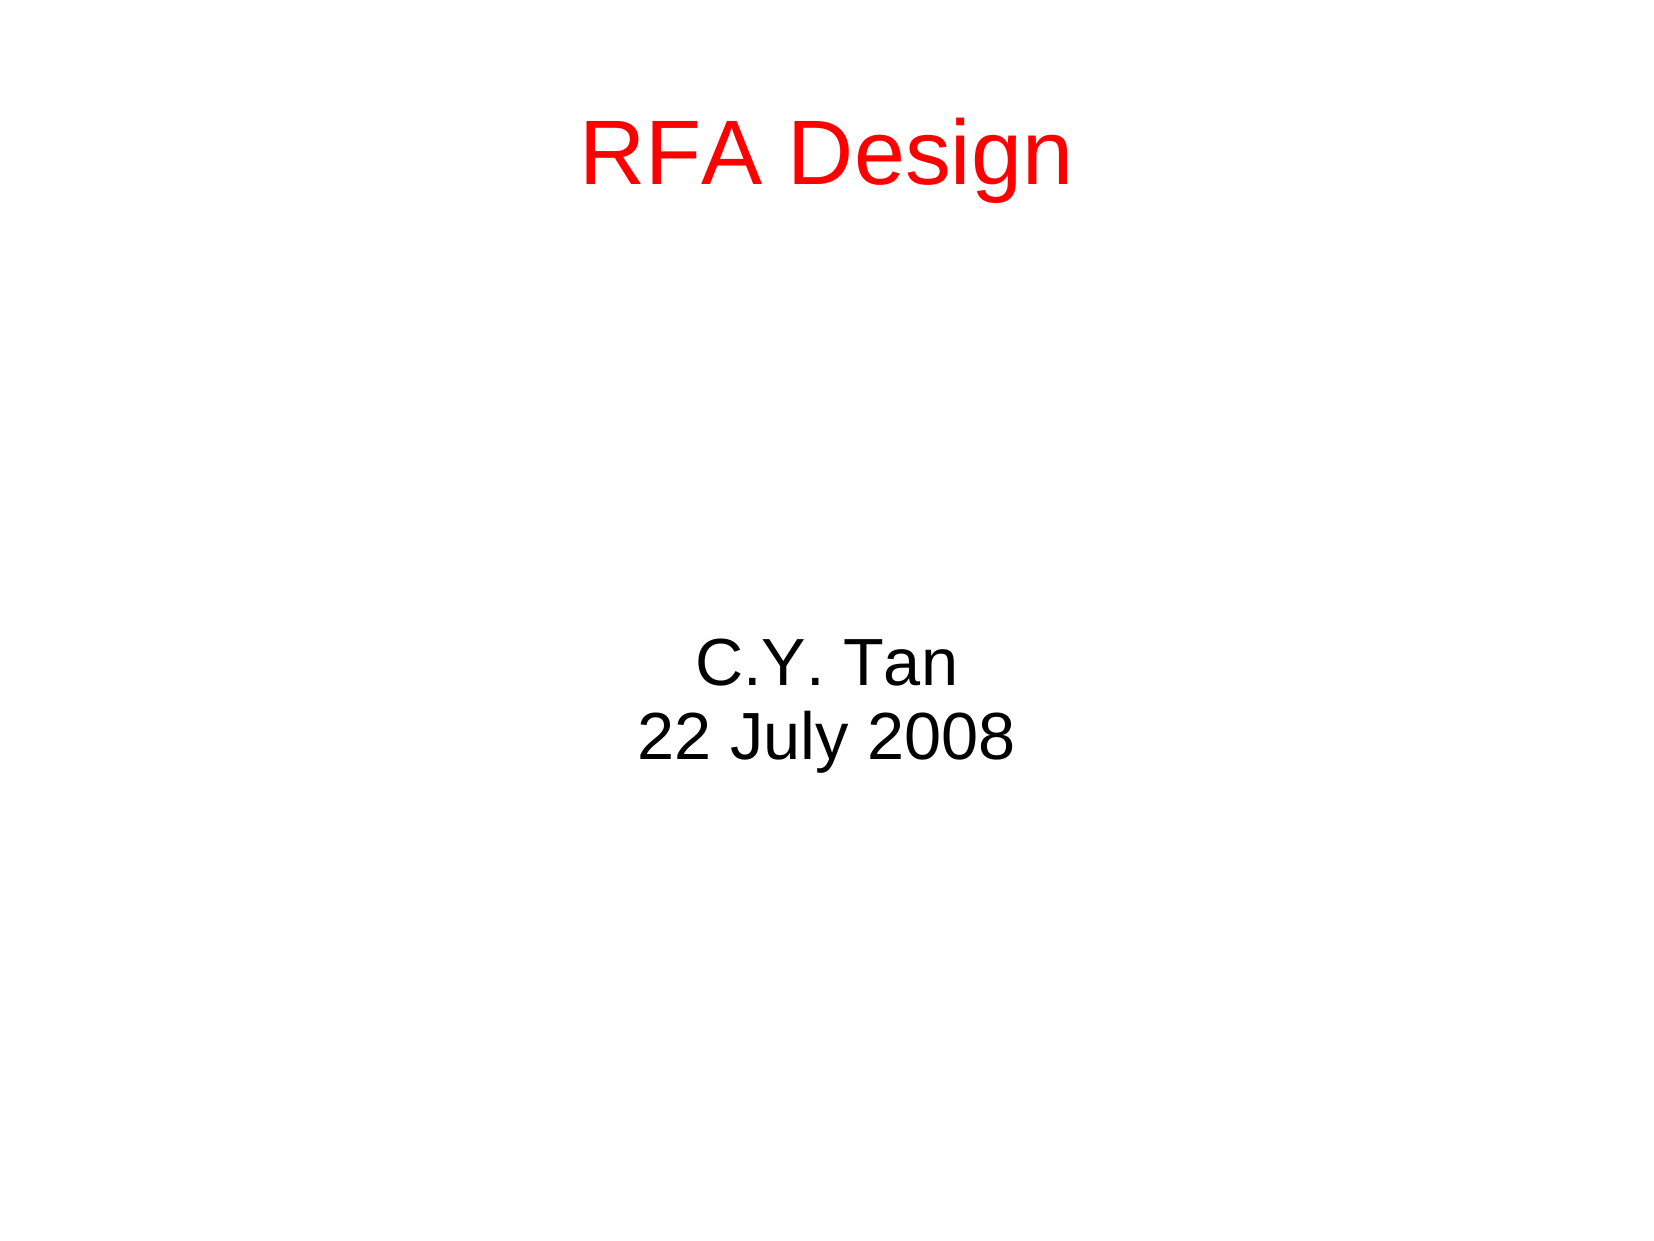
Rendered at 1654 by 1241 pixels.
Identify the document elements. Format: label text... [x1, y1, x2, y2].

subtitle C.Y. Tan 22 July 2008 [82, 297, 1571, 1102]
title RFA Design [82, 56, 1571, 250]
